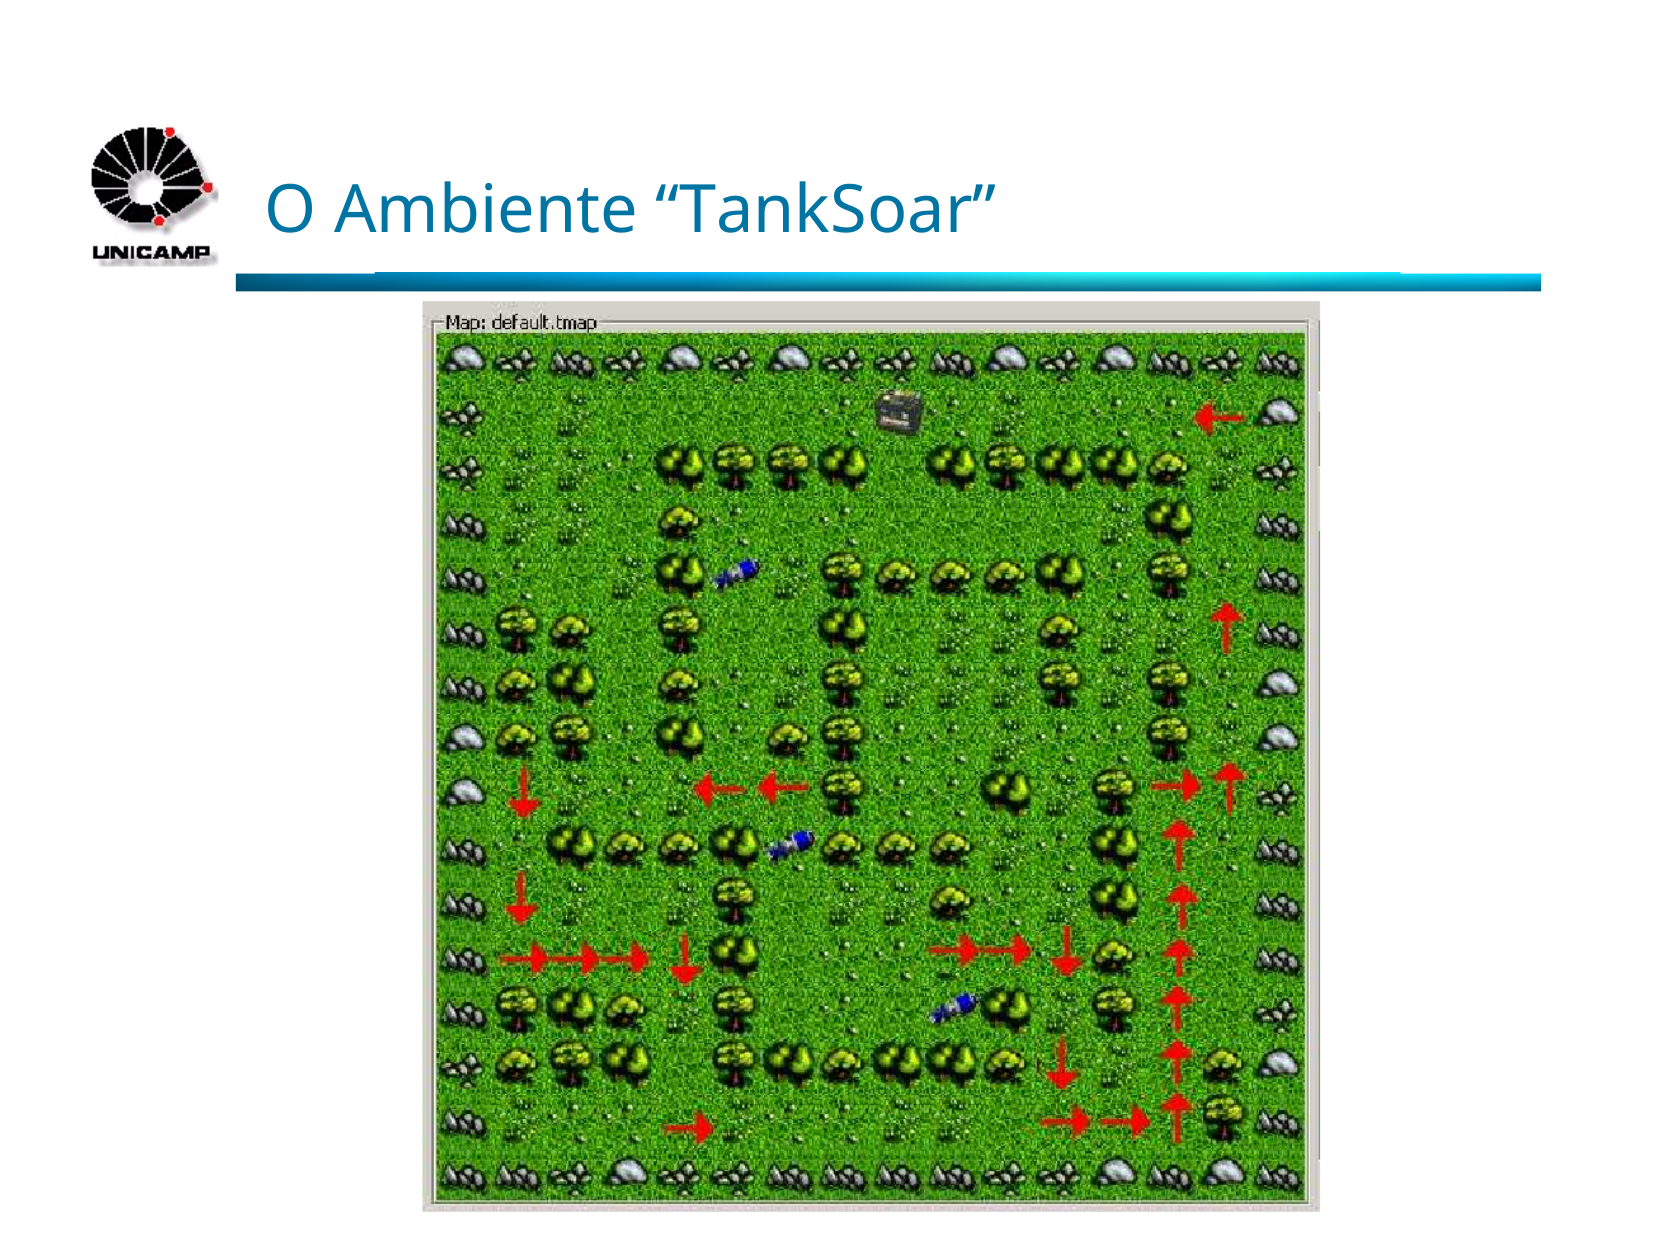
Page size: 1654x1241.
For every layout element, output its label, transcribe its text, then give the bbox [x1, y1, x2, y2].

title O Ambiente “TankSoar” [264, 57, 1534, 250]
picture [125, 272, 1654, 1217]
